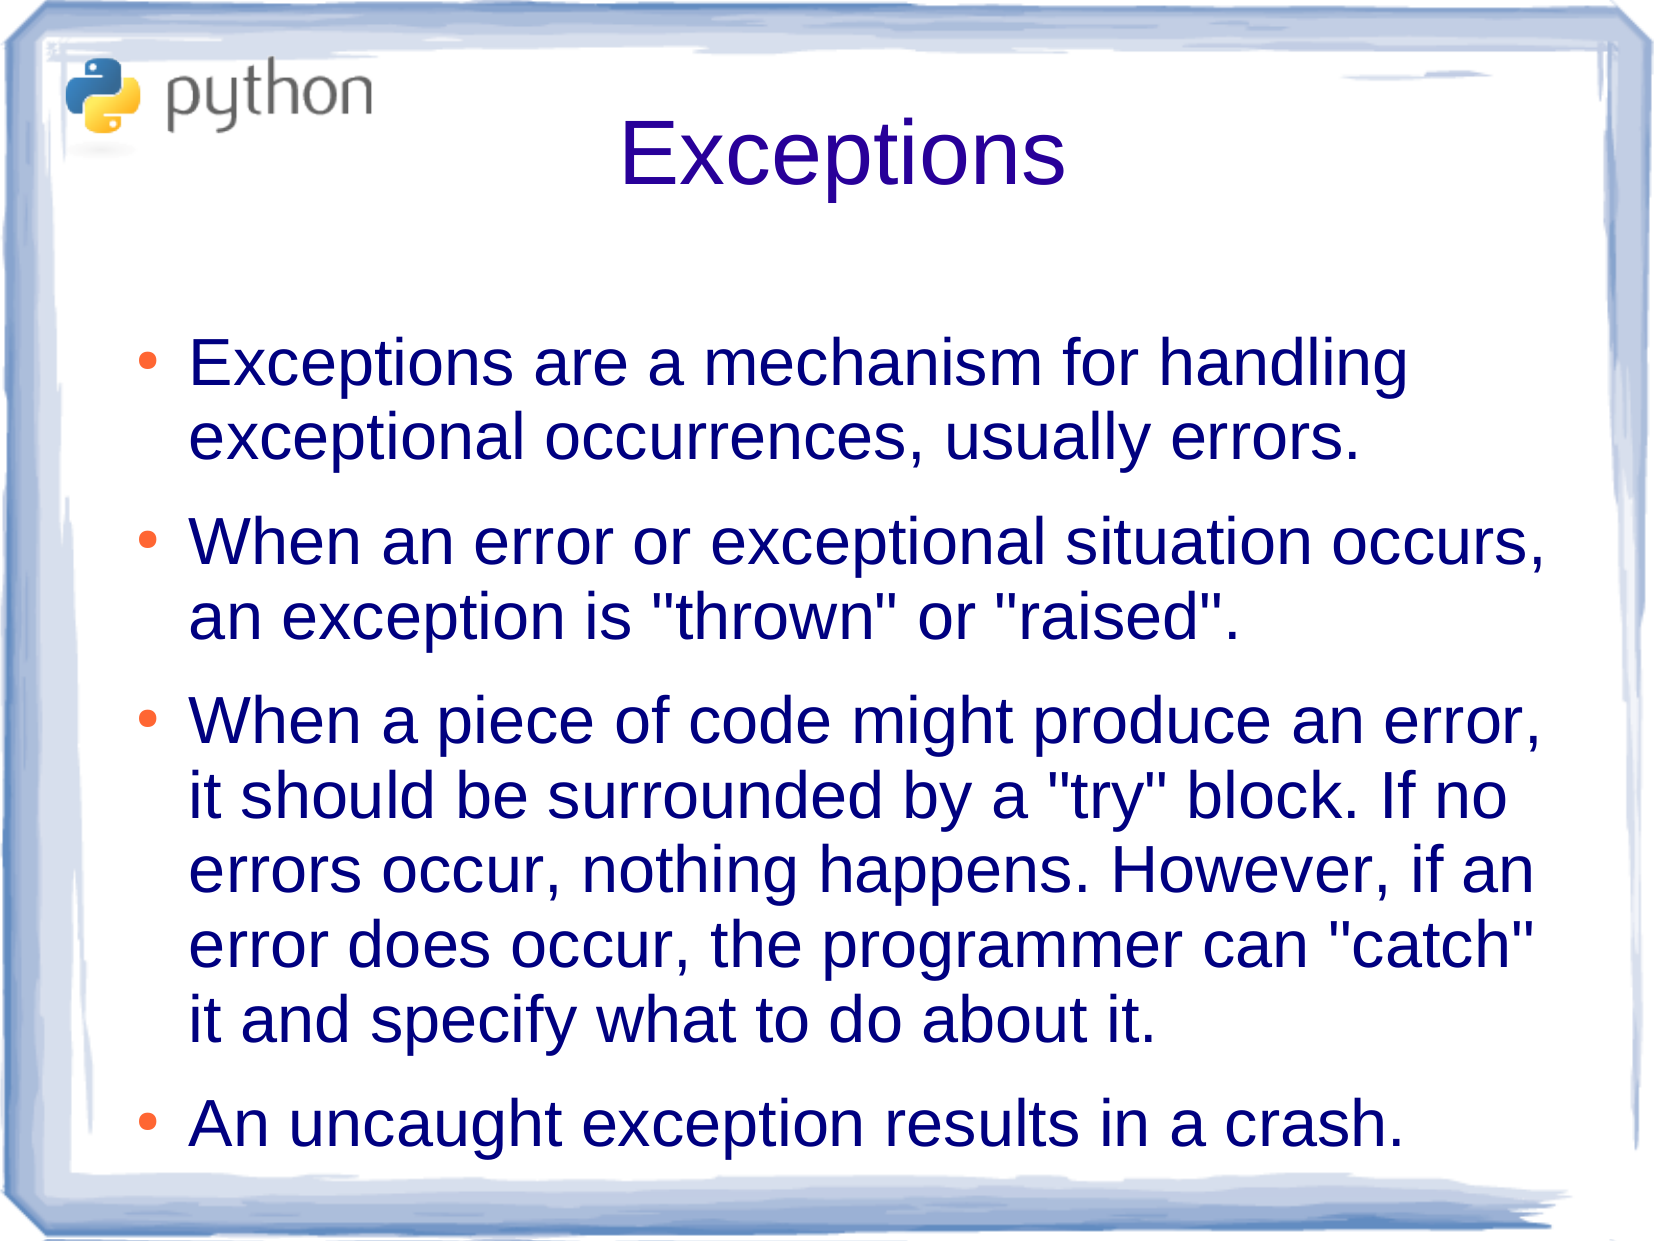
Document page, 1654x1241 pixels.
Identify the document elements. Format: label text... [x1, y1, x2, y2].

title Exceptions [82, 49, 1571, 257]
list Exceptions are a mechanism for handling exceptional occurrences, usually errors. When an error or exceptional situation occurs, an exception is "thrown" or "raised". When a piece of code might produce an error, it should be surrounded by a "try" block. If no errors occur, nothing happens. However, if an error does occur, the programmer can "catch" it and specify what to do about it. An uncaught exception results in a crash. [118, 324, 1571, 1162]
picture [0, 0, 1654, 1241]
